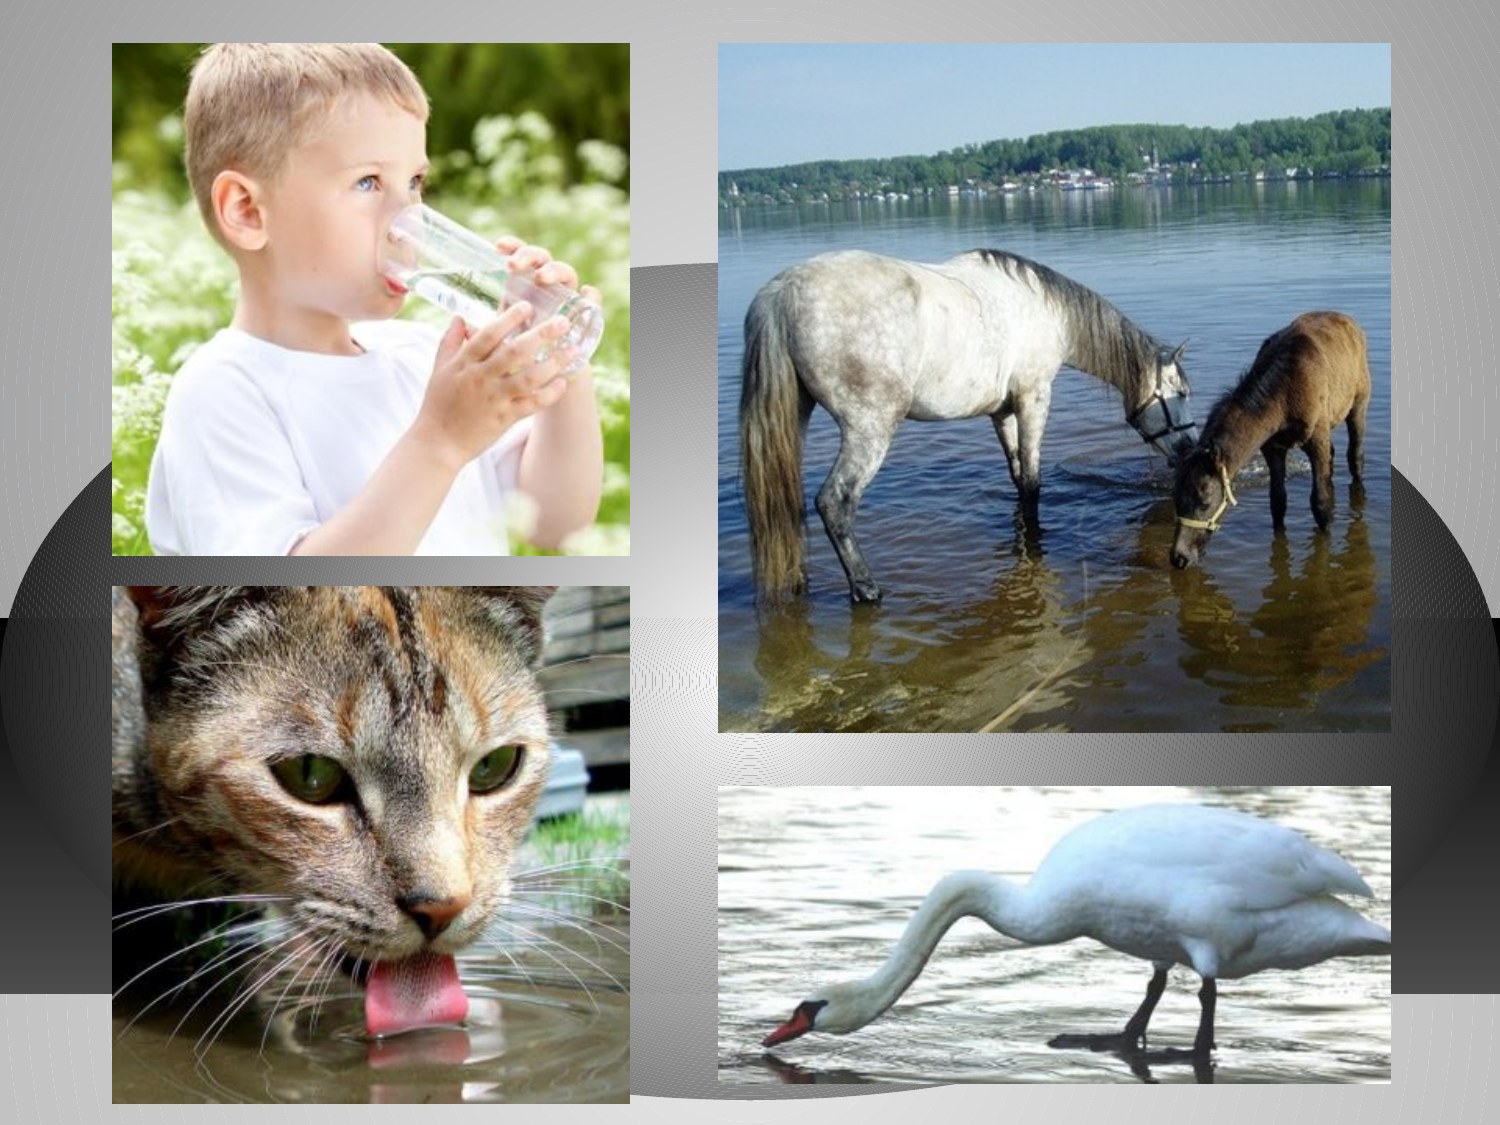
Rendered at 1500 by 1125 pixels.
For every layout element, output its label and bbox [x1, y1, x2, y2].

picture [112, 586, 630, 1104]
picture [112, 43, 630, 556]
picture [718, 786, 1391, 1084]
picture [718, 43, 1391, 733]
